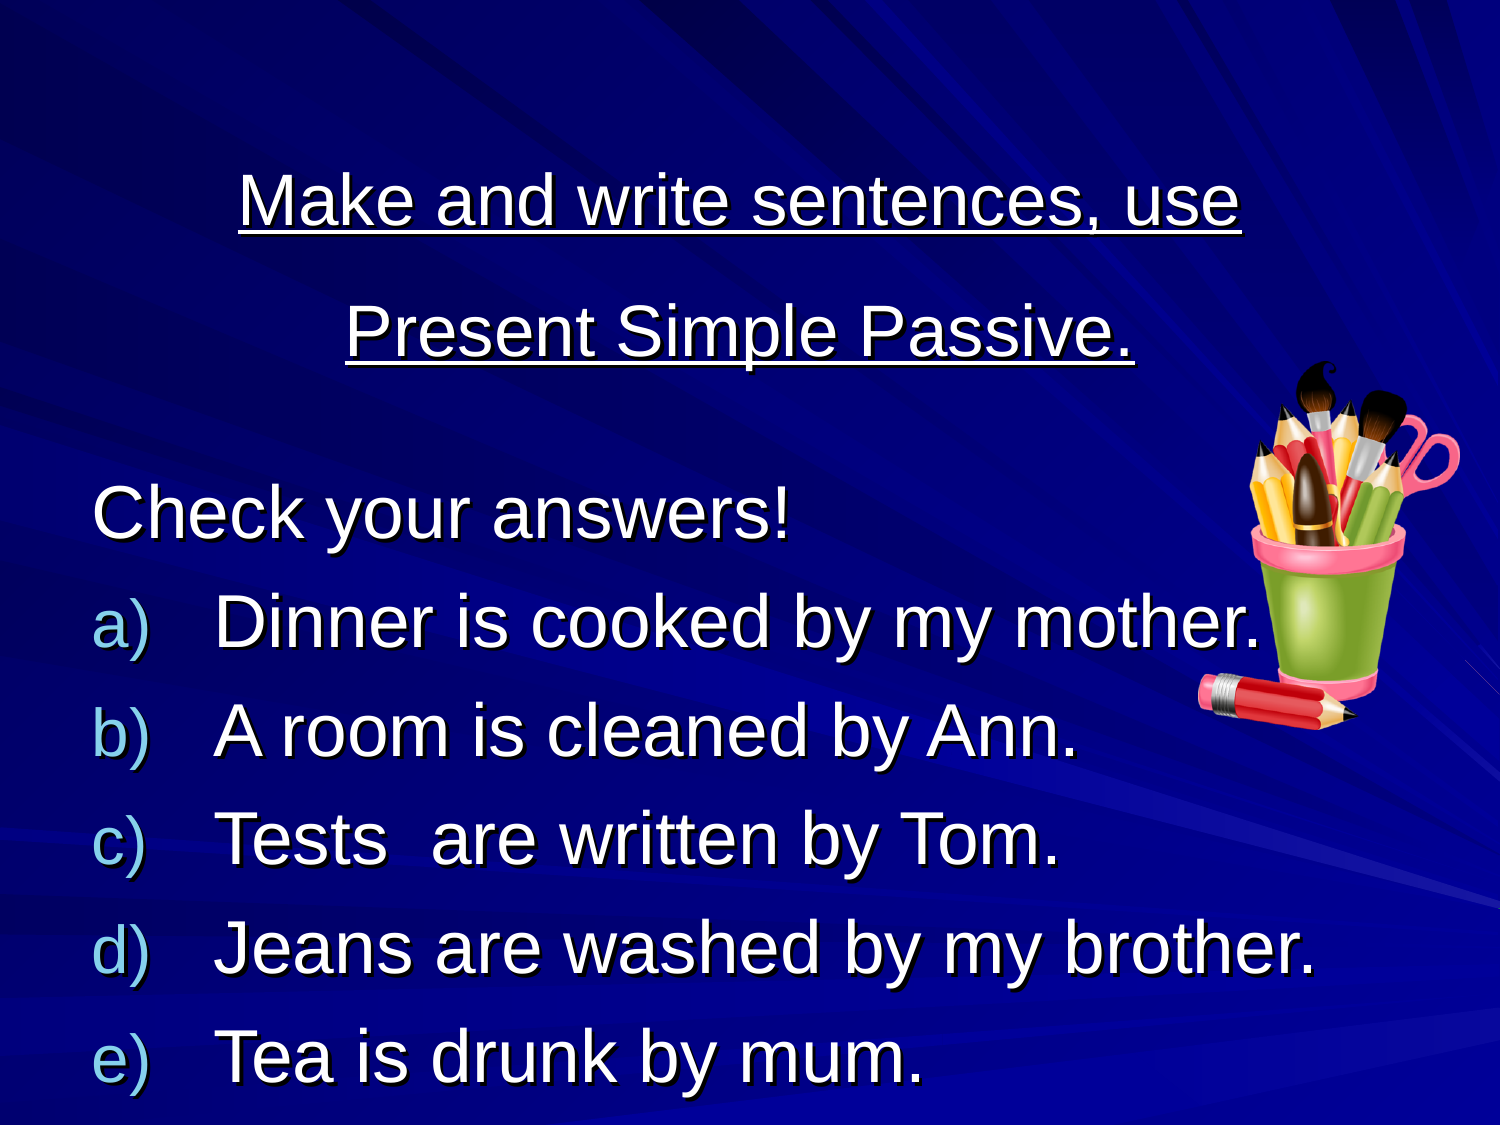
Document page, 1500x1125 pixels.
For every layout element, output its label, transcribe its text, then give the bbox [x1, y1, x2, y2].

picture [1198, 361, 1460, 730]
title Make and write sentences, use Present Simple Passive. [64, 90, 1415, 391]
subtitle Check your answers! Dinner is cooked by my mother. A room is cleaned by Ann. Tests are written by Tom. Jeans are washed by my brother. Tea is drunk by mum. [76, 456, 1424, 744]
